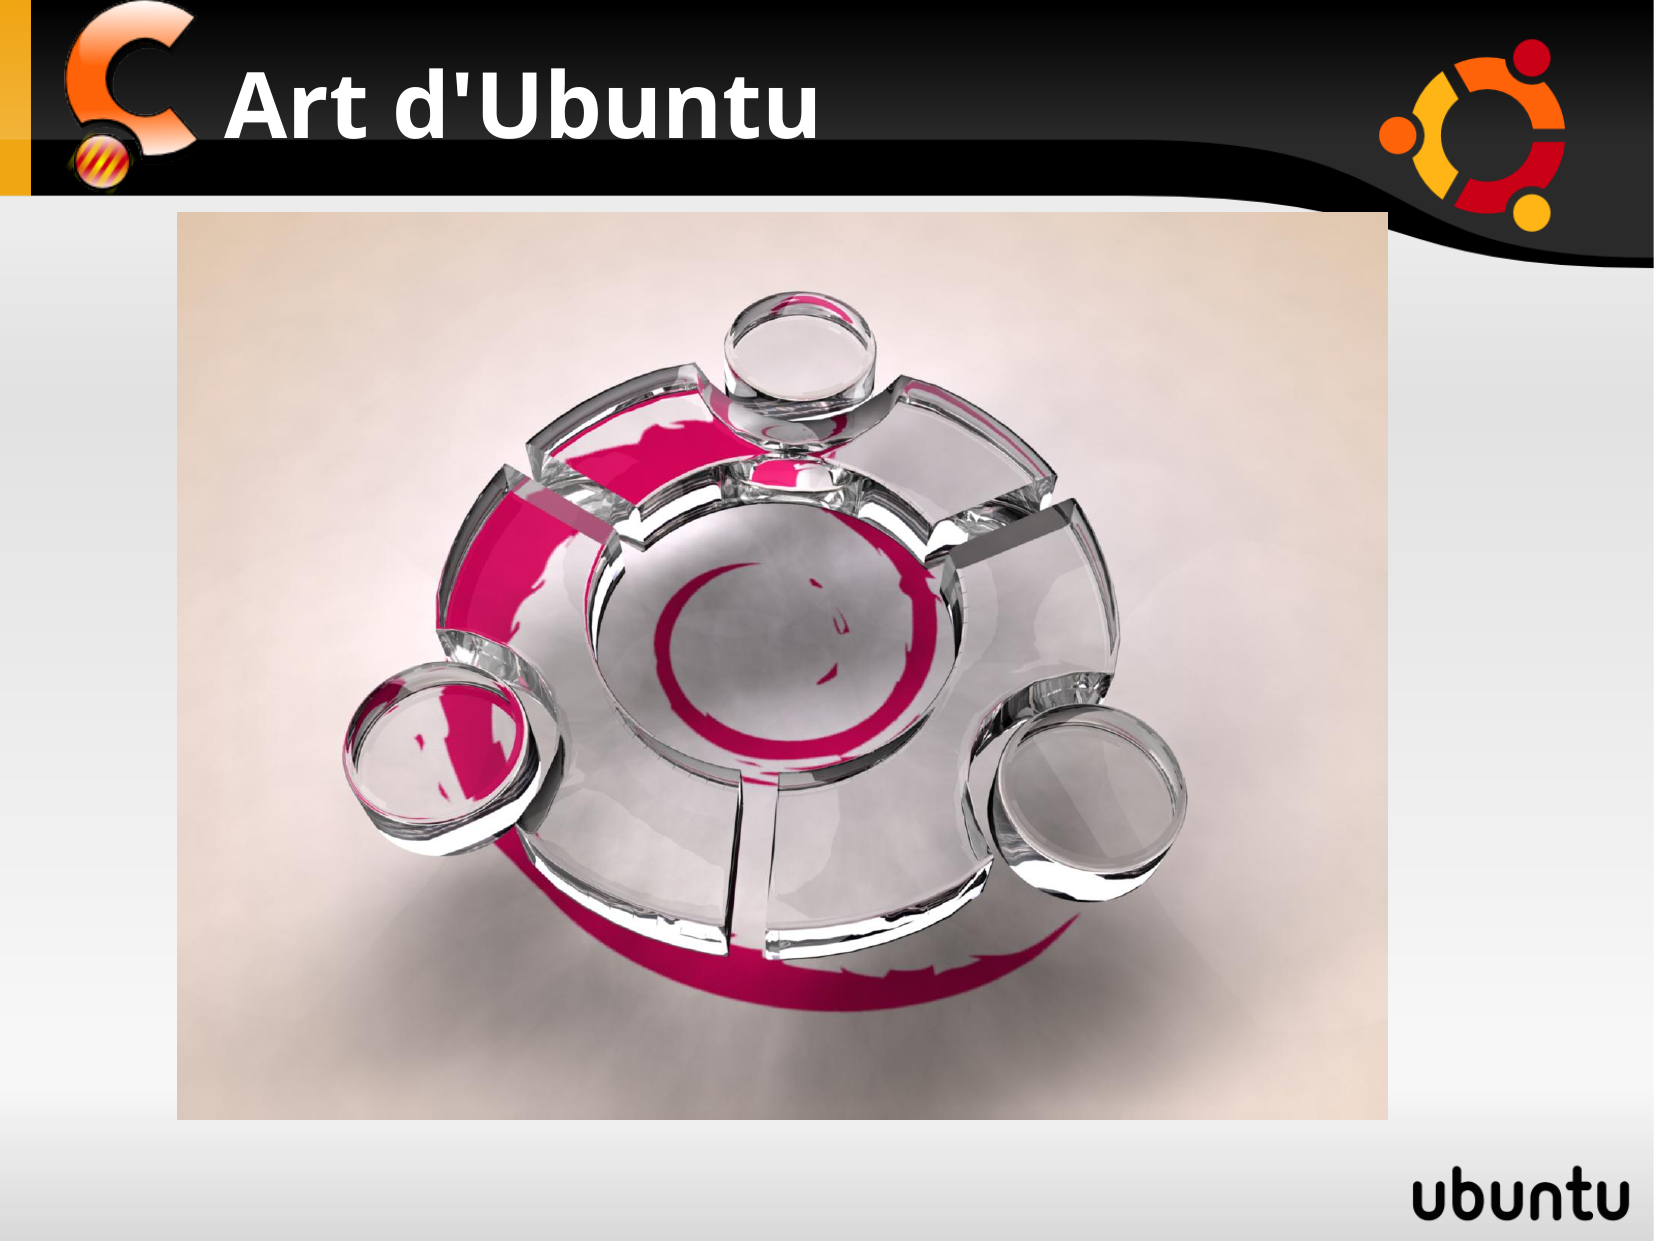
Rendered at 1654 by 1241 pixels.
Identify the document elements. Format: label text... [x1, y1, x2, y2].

picture [0, 0, 1654, 1241]
title Art d'Ubuntu [76, 0, 1565, 208]
